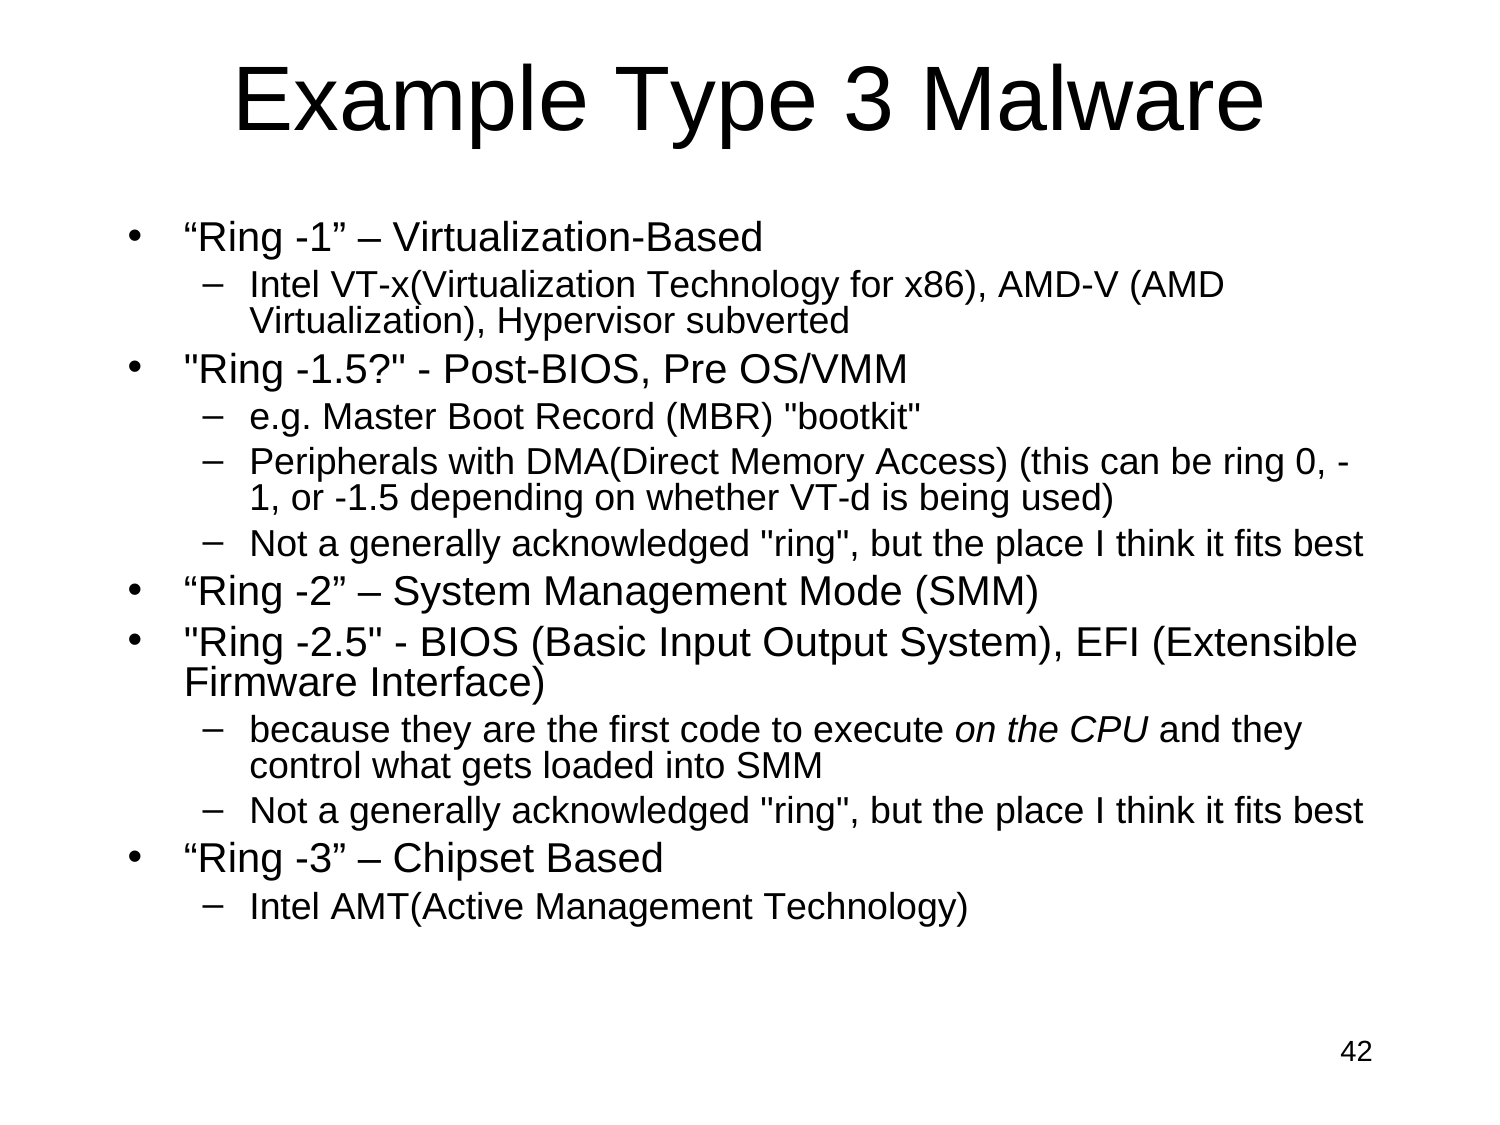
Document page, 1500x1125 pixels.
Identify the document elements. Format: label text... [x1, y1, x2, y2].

text_box <number> [1074, 1025, 1388, 1101]
list “Ring -1” – Virtualization-Based Intel VT-x(Virtualization Technology for x86), AMD-V (AMD Virtualization), Hypervisor subverted "Ring -1.5?" - Post-BIOS, Pre OS/VMM e.g. Master Boot Record (MBR) "bootkit" Peripherals with DMA(Direct Memory Access) (this can be ring 0, -1, or -1.5 depending on whether VT-d is being used) Not a generally acknowledged "ring", but the place I think it fits best “Ring -2” – System Management Mode (SMM) "Ring -2.5" - BIOS (Basic Input Output System), EFI (Extensible Firmware Interface) because they are the first code to execute on the CPU and they control what gets loaded into SMM Not a generally acknowledged "ring", but the place I think it fits best “Ring -3” – Chipset Based Intel AMT(Active Management Technology) [112, 212, 1388, 1000]
title Example Type 3 Malware [0, 0, 1500, 188]
